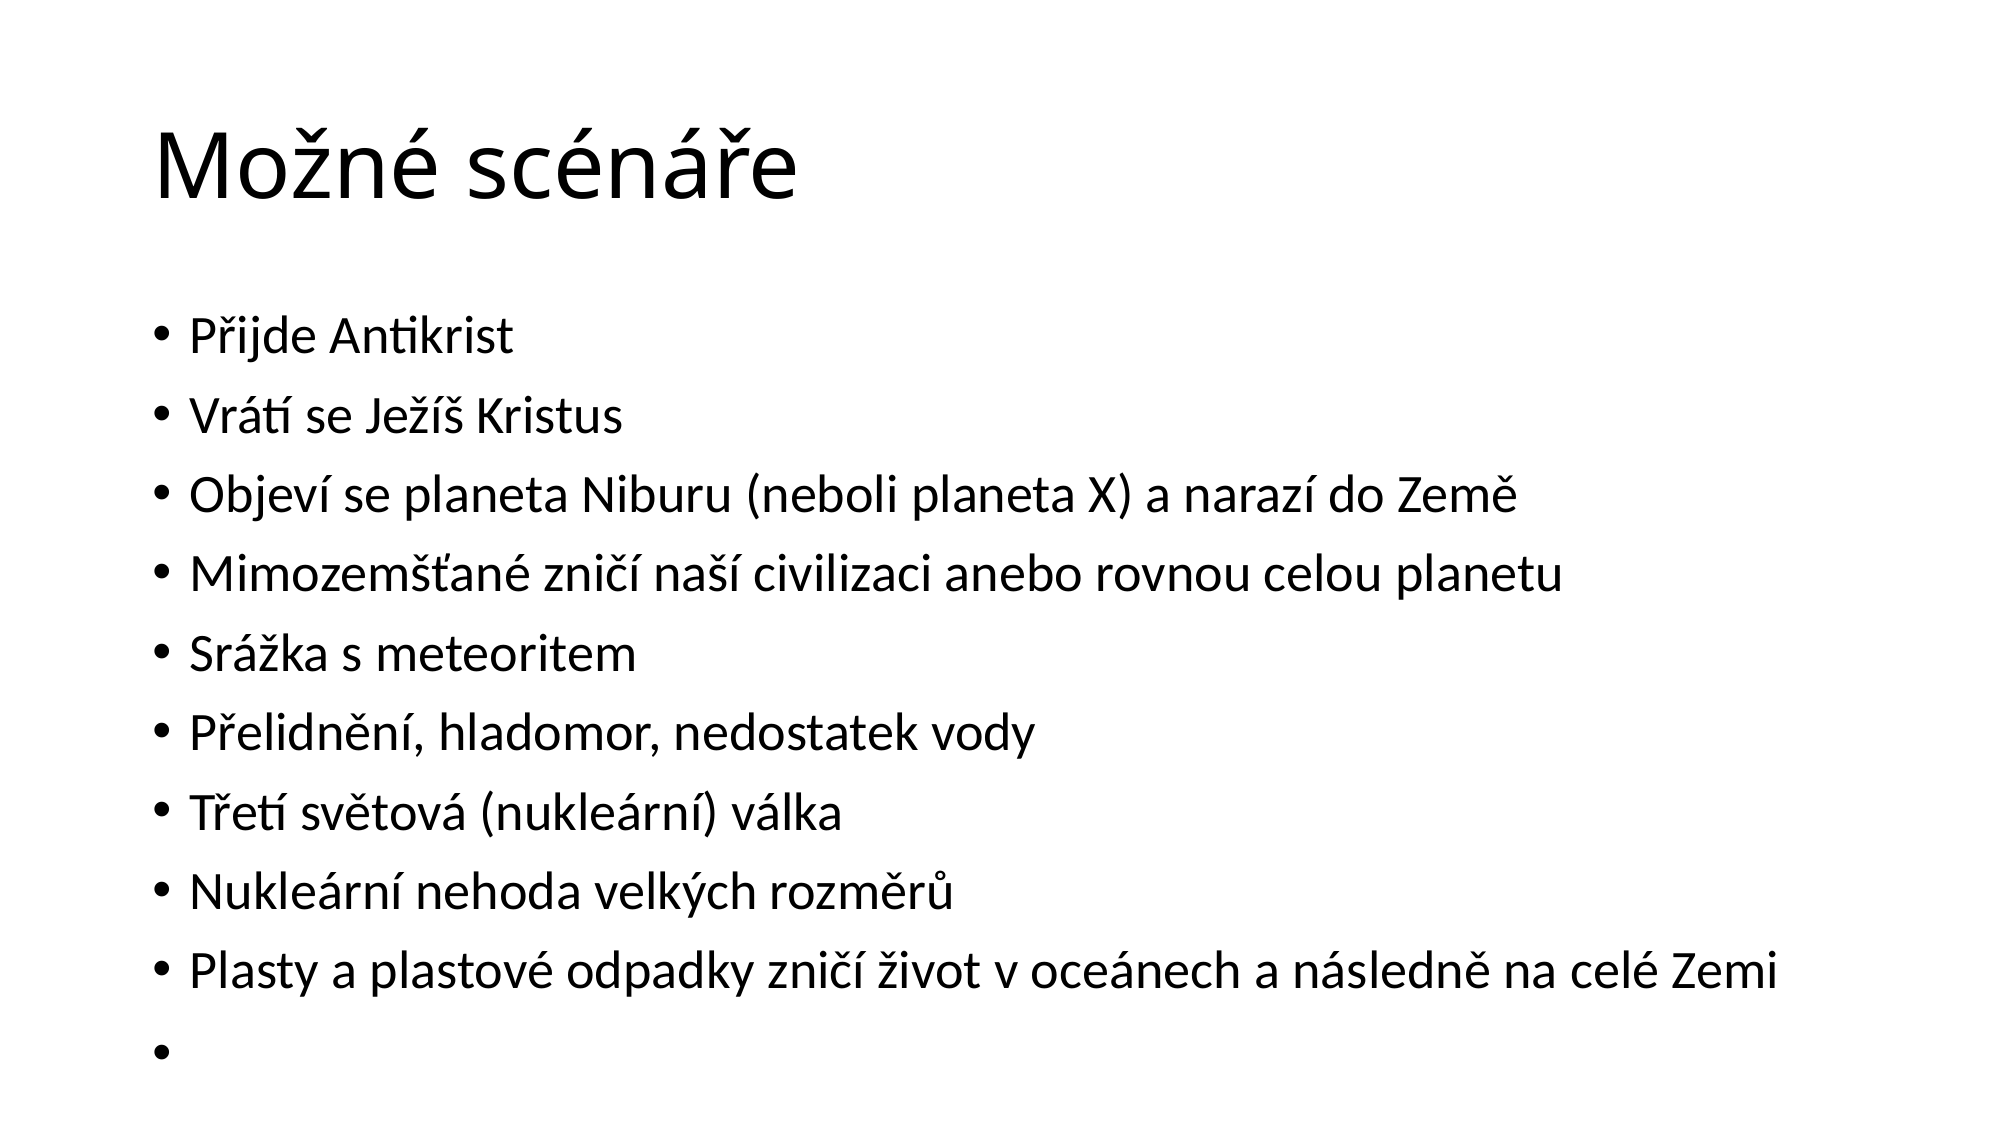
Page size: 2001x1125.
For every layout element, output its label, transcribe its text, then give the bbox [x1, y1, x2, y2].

title Možné scénáře [137, 59, 1863, 278]
list Přijde Antikrist Vrátí se Ježíš Kristus Objeví se planeta Niburu (neboli planeta X) a narazí do Země Mimozemšťané zničí naší civilizaci anebo rovnou celou planetu Srážka s meteoritem Přelidnění, hladomor, nedostatek vody Třetí světová (nukleární) válka Nukleární nehoda velkých rozměrů Plasty a plastové odpadky zničí život v oceánech a následně na celé Zemi [137, 299, 1863, 1014]
